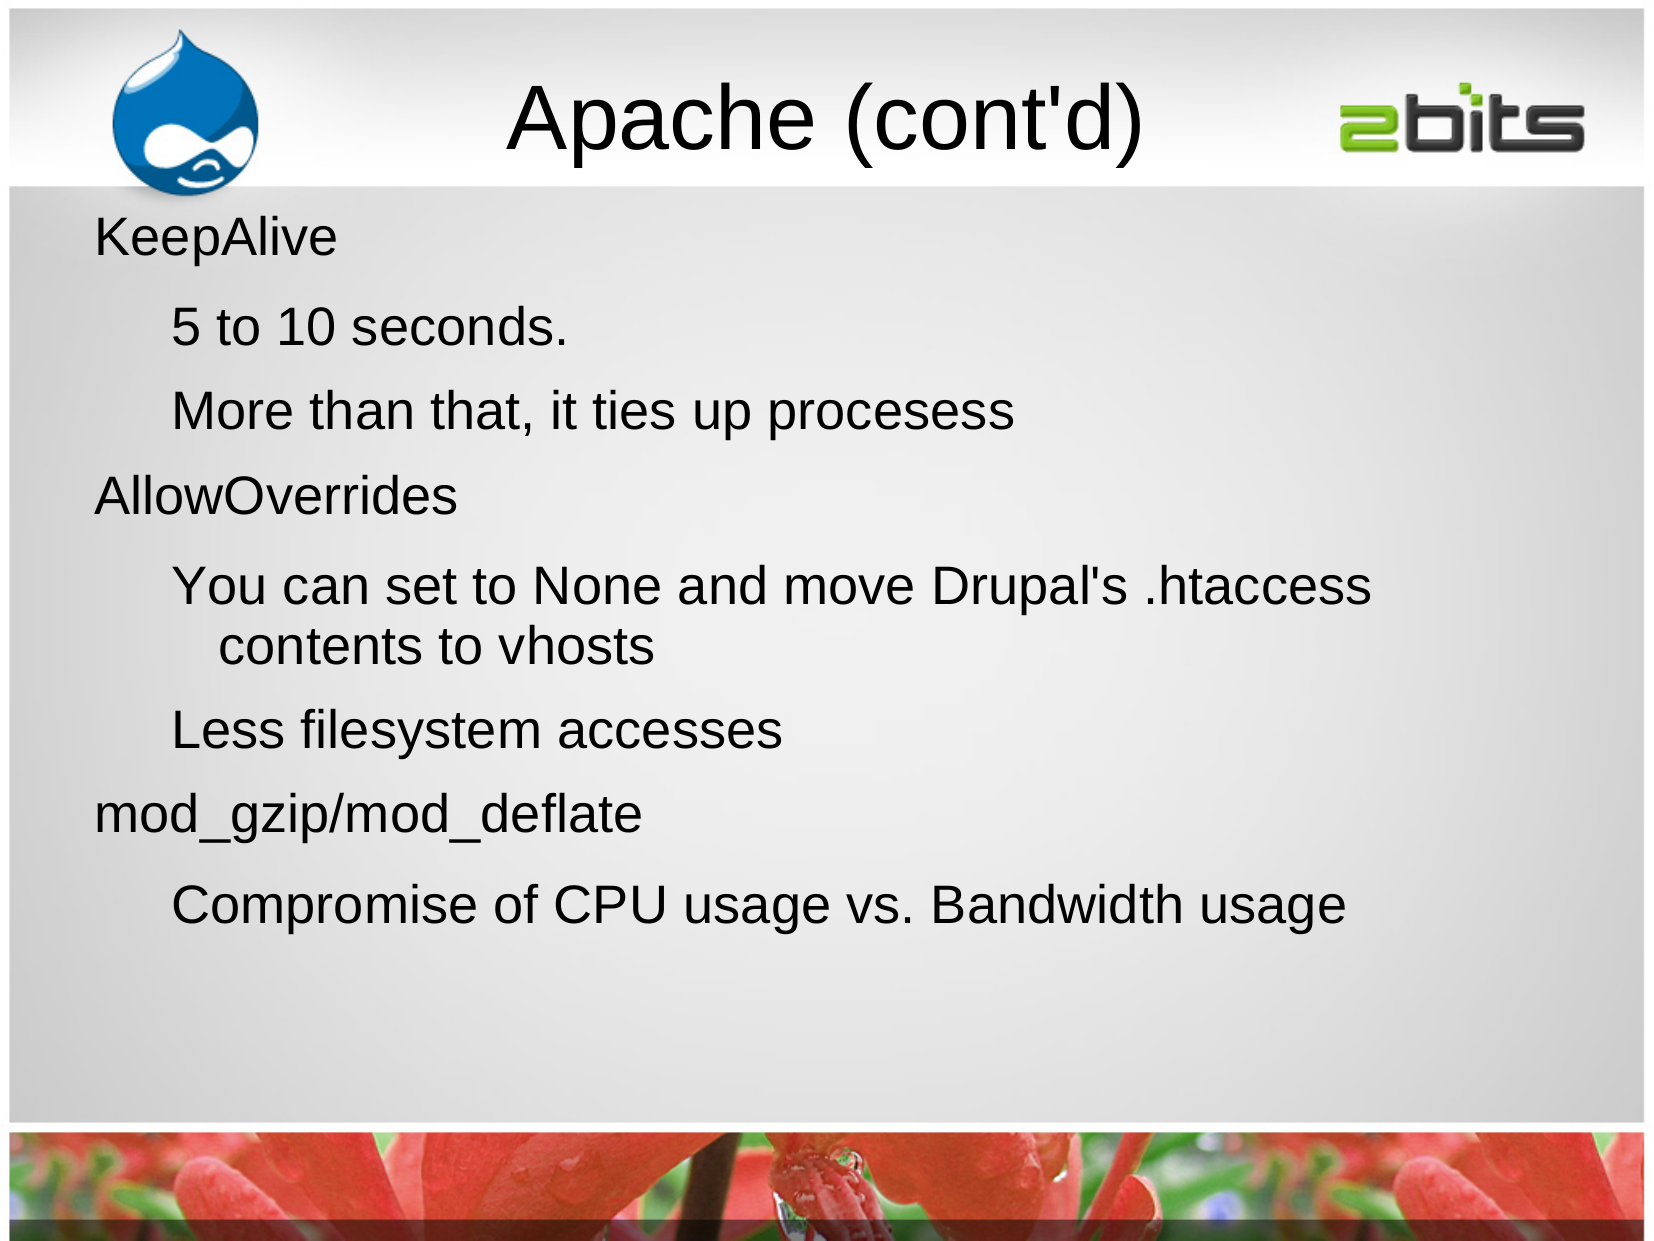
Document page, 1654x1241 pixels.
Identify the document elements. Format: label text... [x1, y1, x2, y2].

list KeepAlive 5 to 10 seconds. More than that, it ties up procesess AllowOverrides You can set to None and move Drupal's .htaccess contents to vhosts Less filesystem accesses mod_gzip/mod_deflate Compromise of CPU usage vs. Bandwidth usage [76, 206, 1565, 1144]
picture [0, 0, 1654, 1241]
title Apache (cont'd) [82, 21, 1571, 214]
